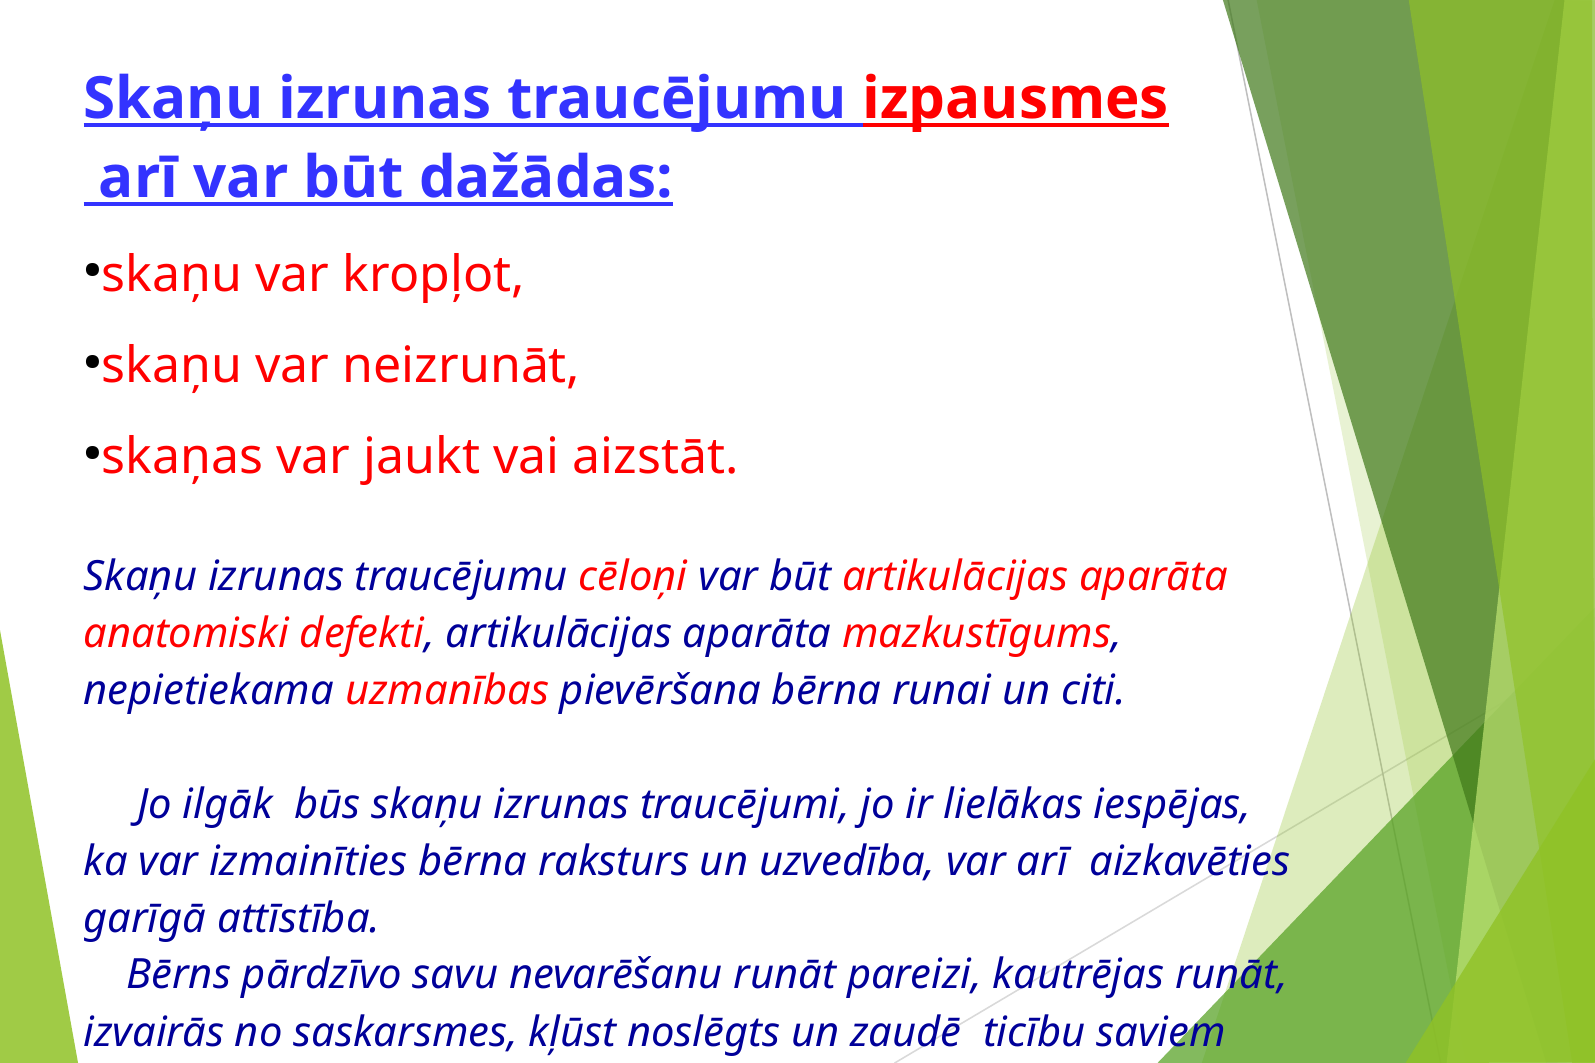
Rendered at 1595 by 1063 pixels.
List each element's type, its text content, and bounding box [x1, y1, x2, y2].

text_box Skaņu izrunas traucējumu izpausmes arī var būt dažādas: skaņu var kropļot, skaņu var neizrunāt, skaņas var jaukt vai aizstāt. Skaņu izrunas traucējumu cēloņi var būt artikulācijas aparāta anatomiski defekti, artikulācijas aparāta mazkustīgums, nepietiekama uzmanības pievēršana bērna runai un citi. Jo ilgāk būs skaņu izrunas traucējumi, jo ir lielākas iespējas, ka var izmainīties bērna raksturs un uzvedība, var arī aizkavēties garīgā attīstība. Bērns pārdzīvo savu nevarēšanu runāt pareizi, kautrējas runāt, izvairās no saskarsmes, kļūst noslēgts un zaudē ticību saviem spēkiem. [68, 48, 1310, 978]
